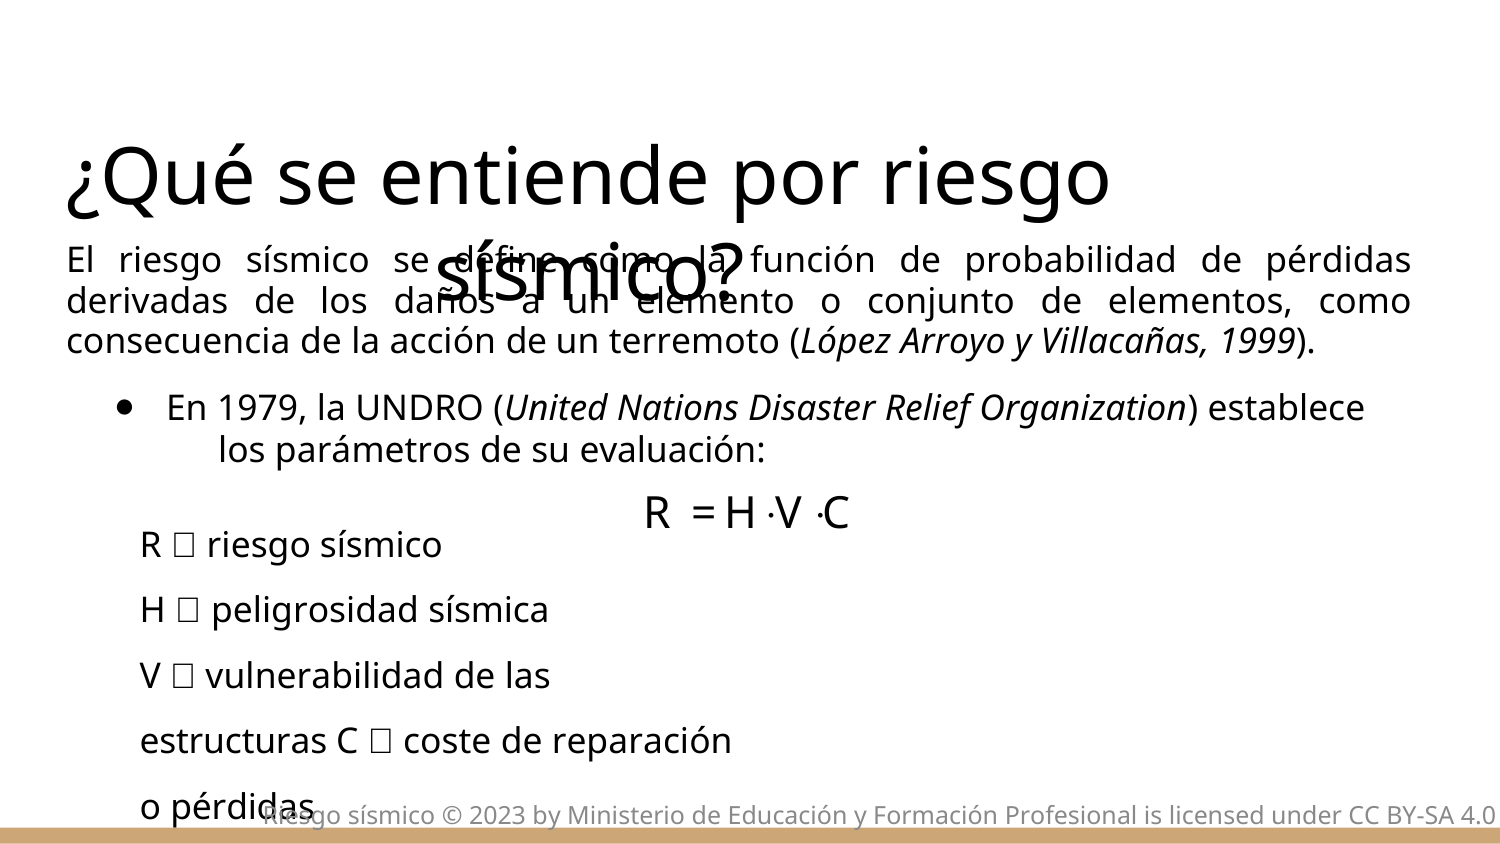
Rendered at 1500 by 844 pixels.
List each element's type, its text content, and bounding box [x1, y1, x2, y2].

text_box [0, 827, 1500, 844]
title ¿Qué se entiende por riesgo sísmico? [64, 123, 1427, 222]
text_box Riesgo sísmico © 2023 by Ministerio de Educación y Formación Profesional is licensed under CC BY-SA 4.0 [237, 799, 1500, 843]
text_box R  riesgo sísmico H  peligrosidad sísmica V  vulnerabilidad de las estructuras C  coste de reparación o pérdidas [137, 496, 736, 758]
text_box El riesgo sísmico se define como la función de probabilidad de pérdidas derivadas de los daños a un elemento o conjunto de elementos, como consecuencia de la acción de un terremoto (López Arroyo y Villacañas, 1999). En 1979, la UNDRO (United Nations Disaster Relief Organization) establece los parámetros de su evaluación: [64, 236, 1413, 472]
chart [639, 487, 861, 547]
